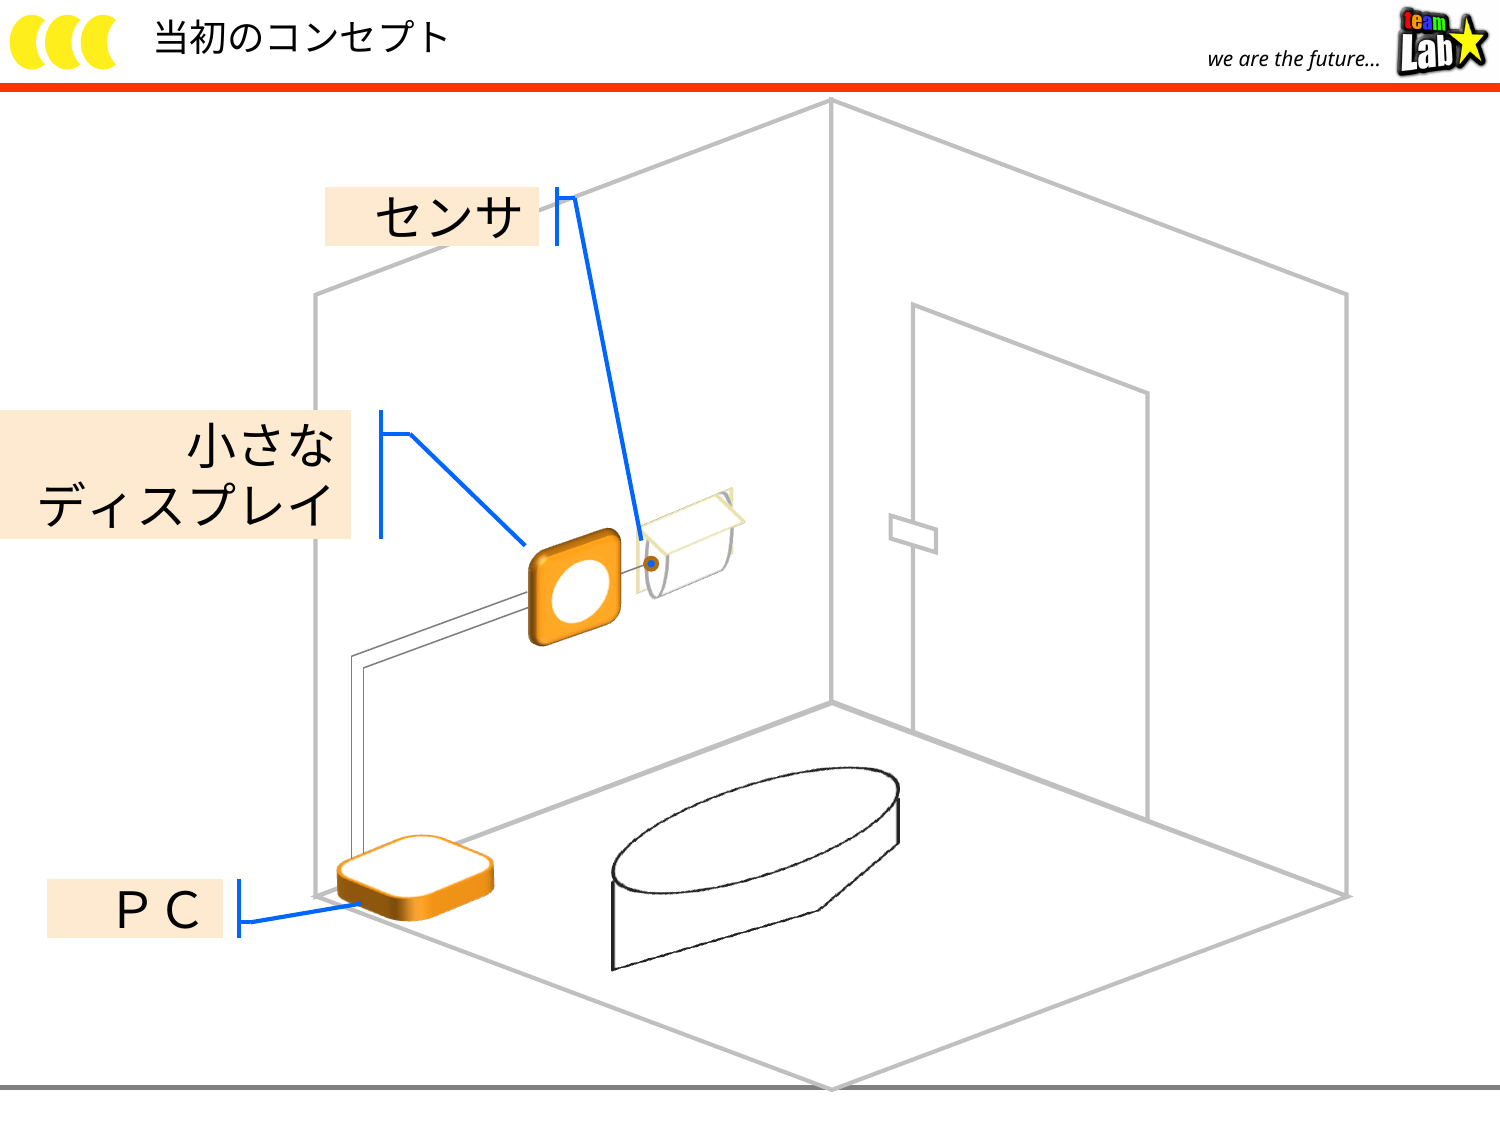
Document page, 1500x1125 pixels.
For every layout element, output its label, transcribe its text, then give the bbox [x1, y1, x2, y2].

text_box [645, 557, 658, 570]
text_box 当初のコンセプト [137, 7, 1188, 67]
text_box ＰＣ [47, 879, 223, 938]
text_box 小さな ディスプレイ [0, 410, 351, 539]
picture [526, 521, 628, 658]
text_box [364, 99, 1348, 1090]
picture [634, 479, 748, 606]
text_box センサ [325, 187, 539, 246]
text_box [352, 594, 526, 827]
picture [321, 827, 510, 929]
text_box [315, 199, 634, 899]
picture [609, 738, 903, 973]
picture [1386, 0, 1499, 83]
